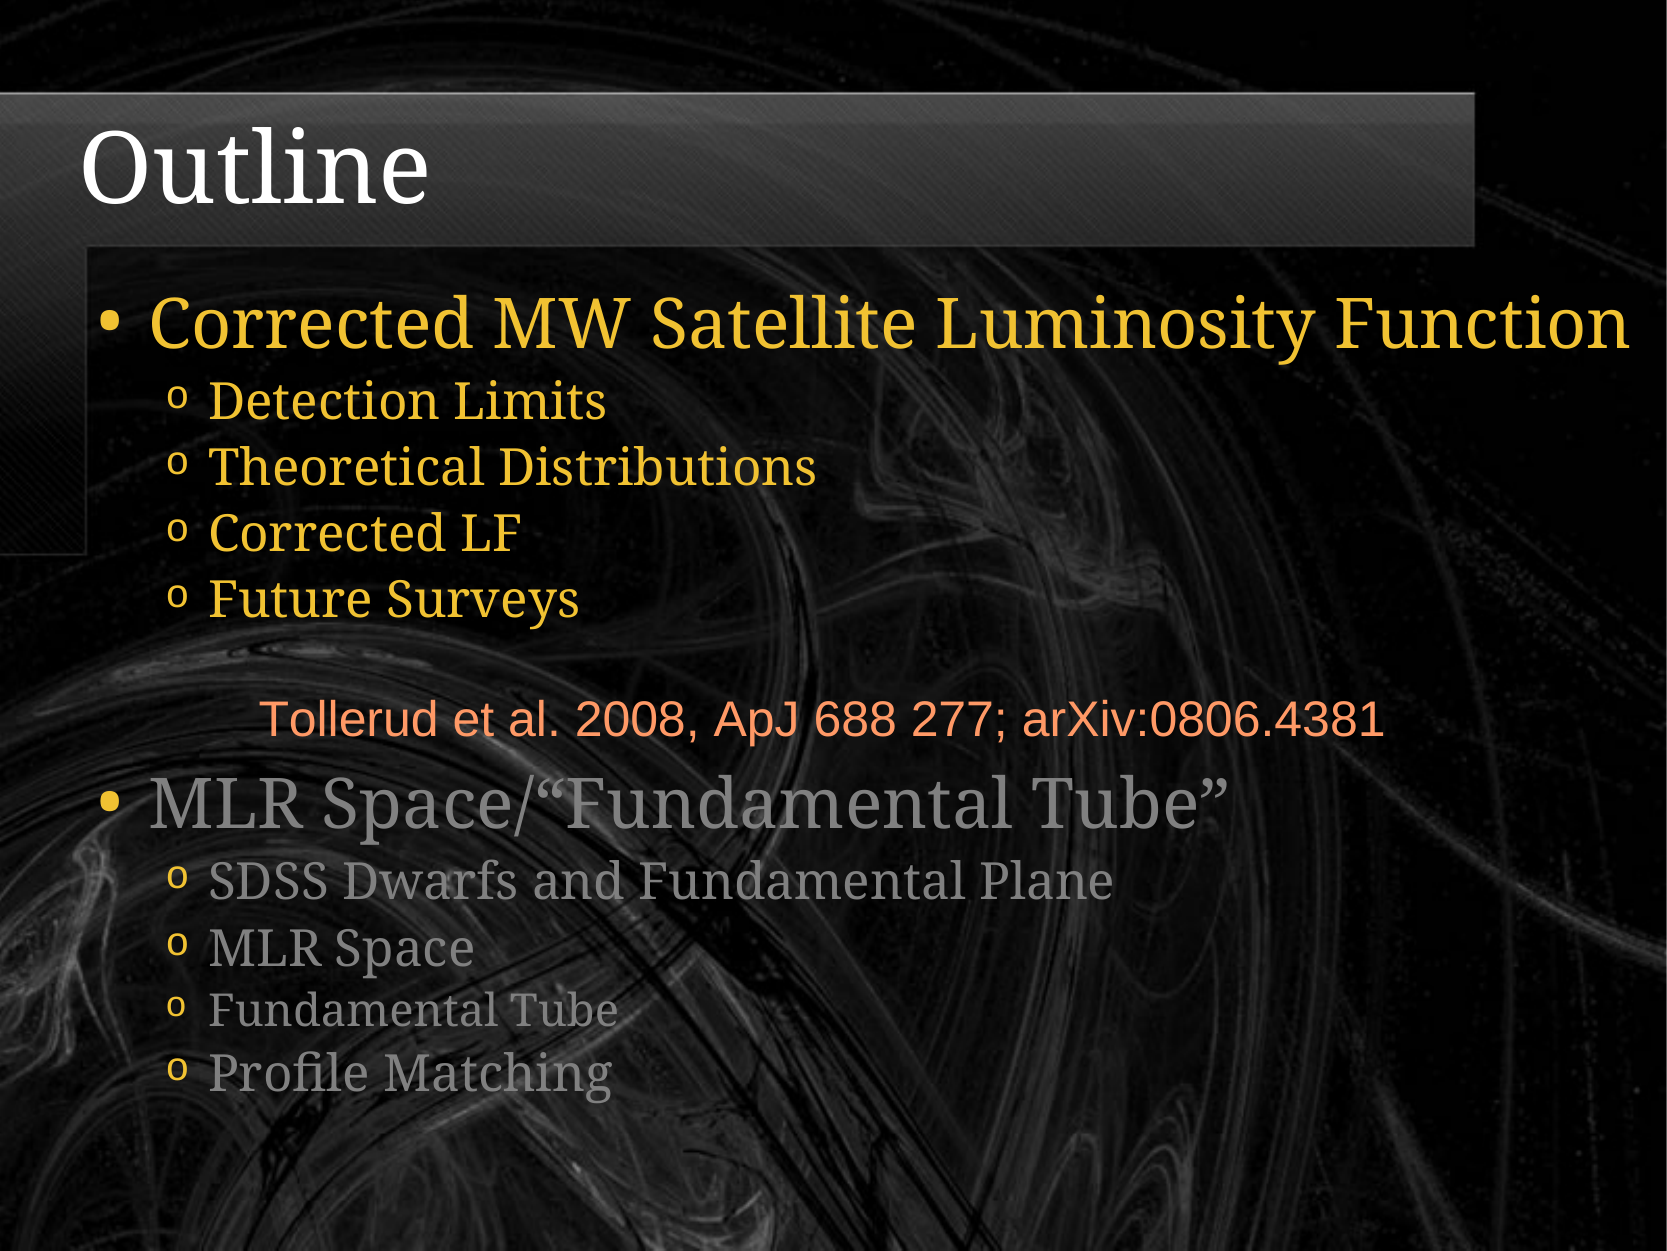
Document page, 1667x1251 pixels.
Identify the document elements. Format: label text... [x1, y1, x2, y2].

text_box Tollerud et al. 2008, ApJ 688 277; arXiv:0806.4381 [188, 676, 1457, 763]
picture [0, 0, 1667, 1251]
title Outline [78, 99, 1665, 250]
list Corrected MW Satellite Luminosity Function Detection Limits Theoretical Distributions Corrected LF Future Surveys MLR Space/“Fundamental Tube” SDSS Dwarfs and Fundamental Plane MLR Space Fundamental Tube Profile Matching [80, 276, 1667, 1177]
